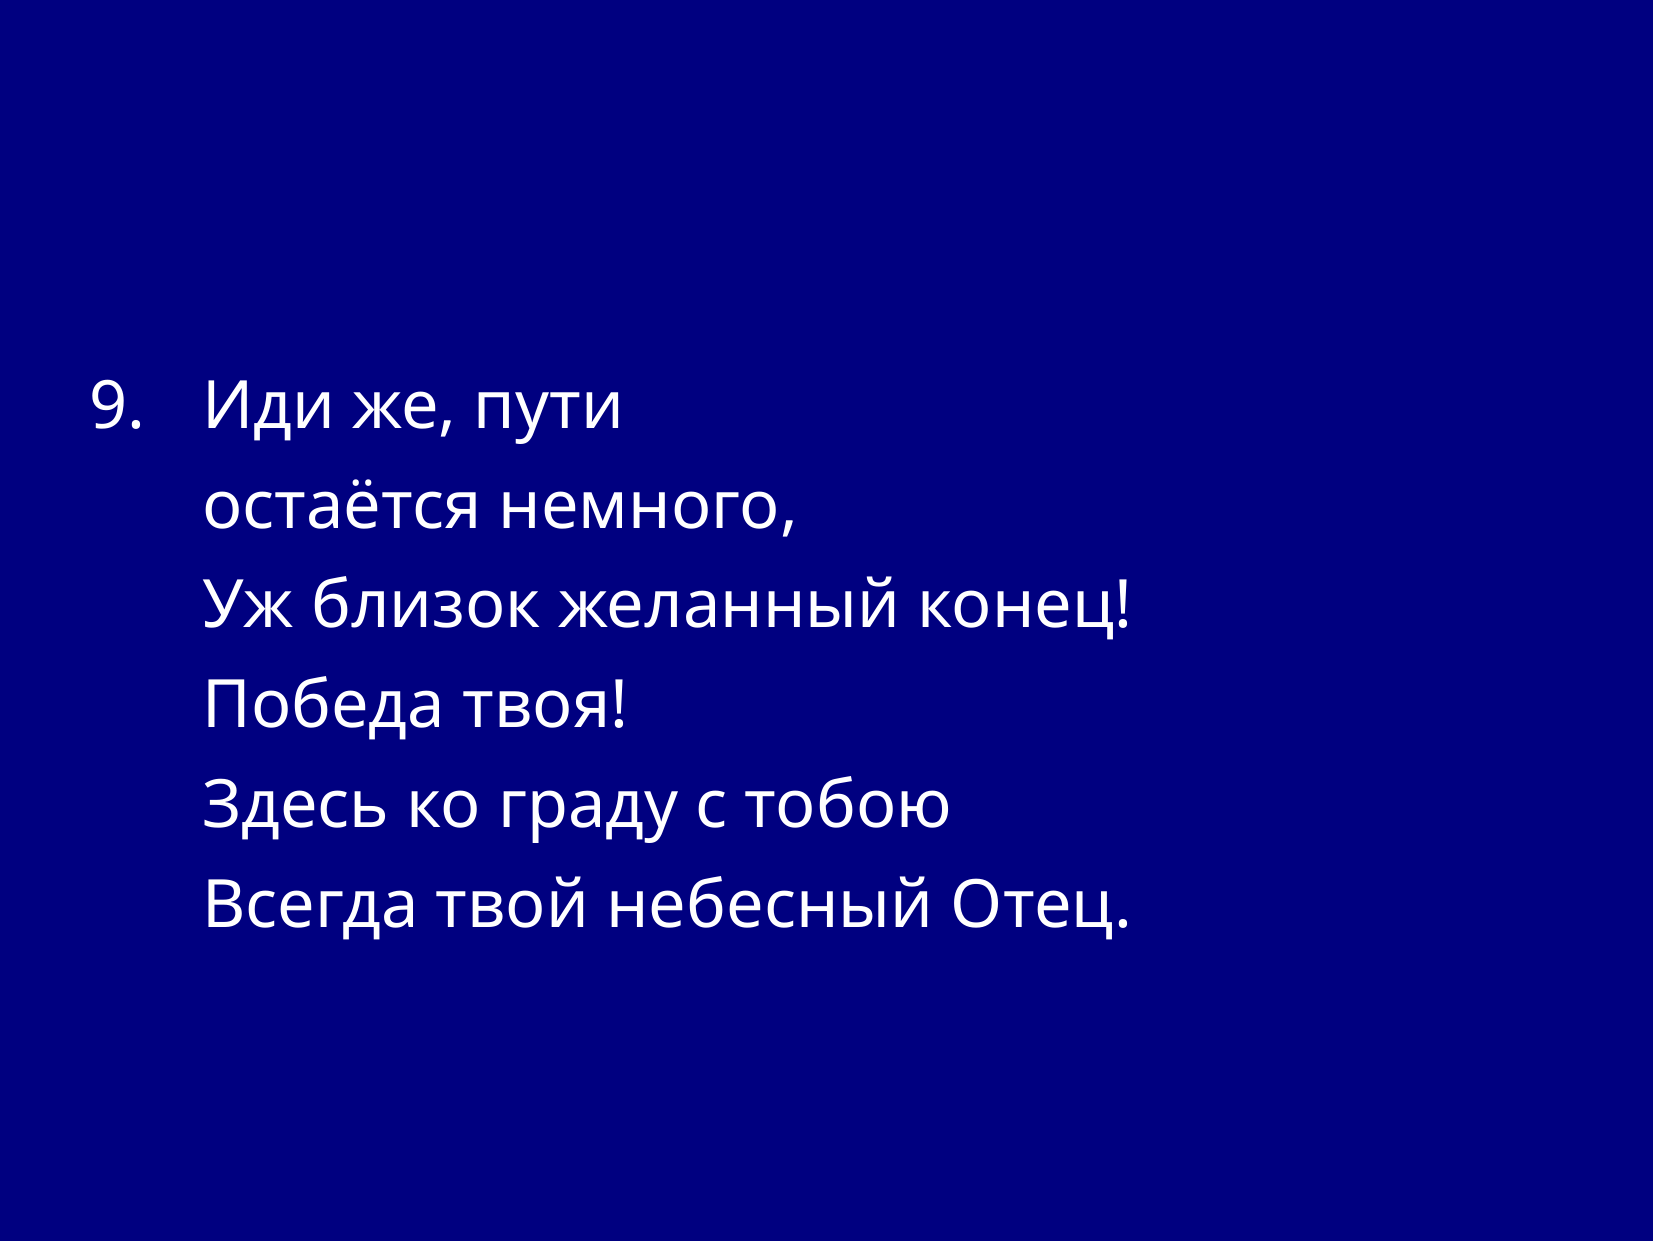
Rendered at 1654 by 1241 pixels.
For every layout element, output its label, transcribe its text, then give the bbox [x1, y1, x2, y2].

text_box 9. Иди же, пути остаётся немного, Уж близок желанный конец! Победа твоя! Здесь ко граду с тобою Всегда твой небесный Отец. [75, 150, 1576, 1163]
